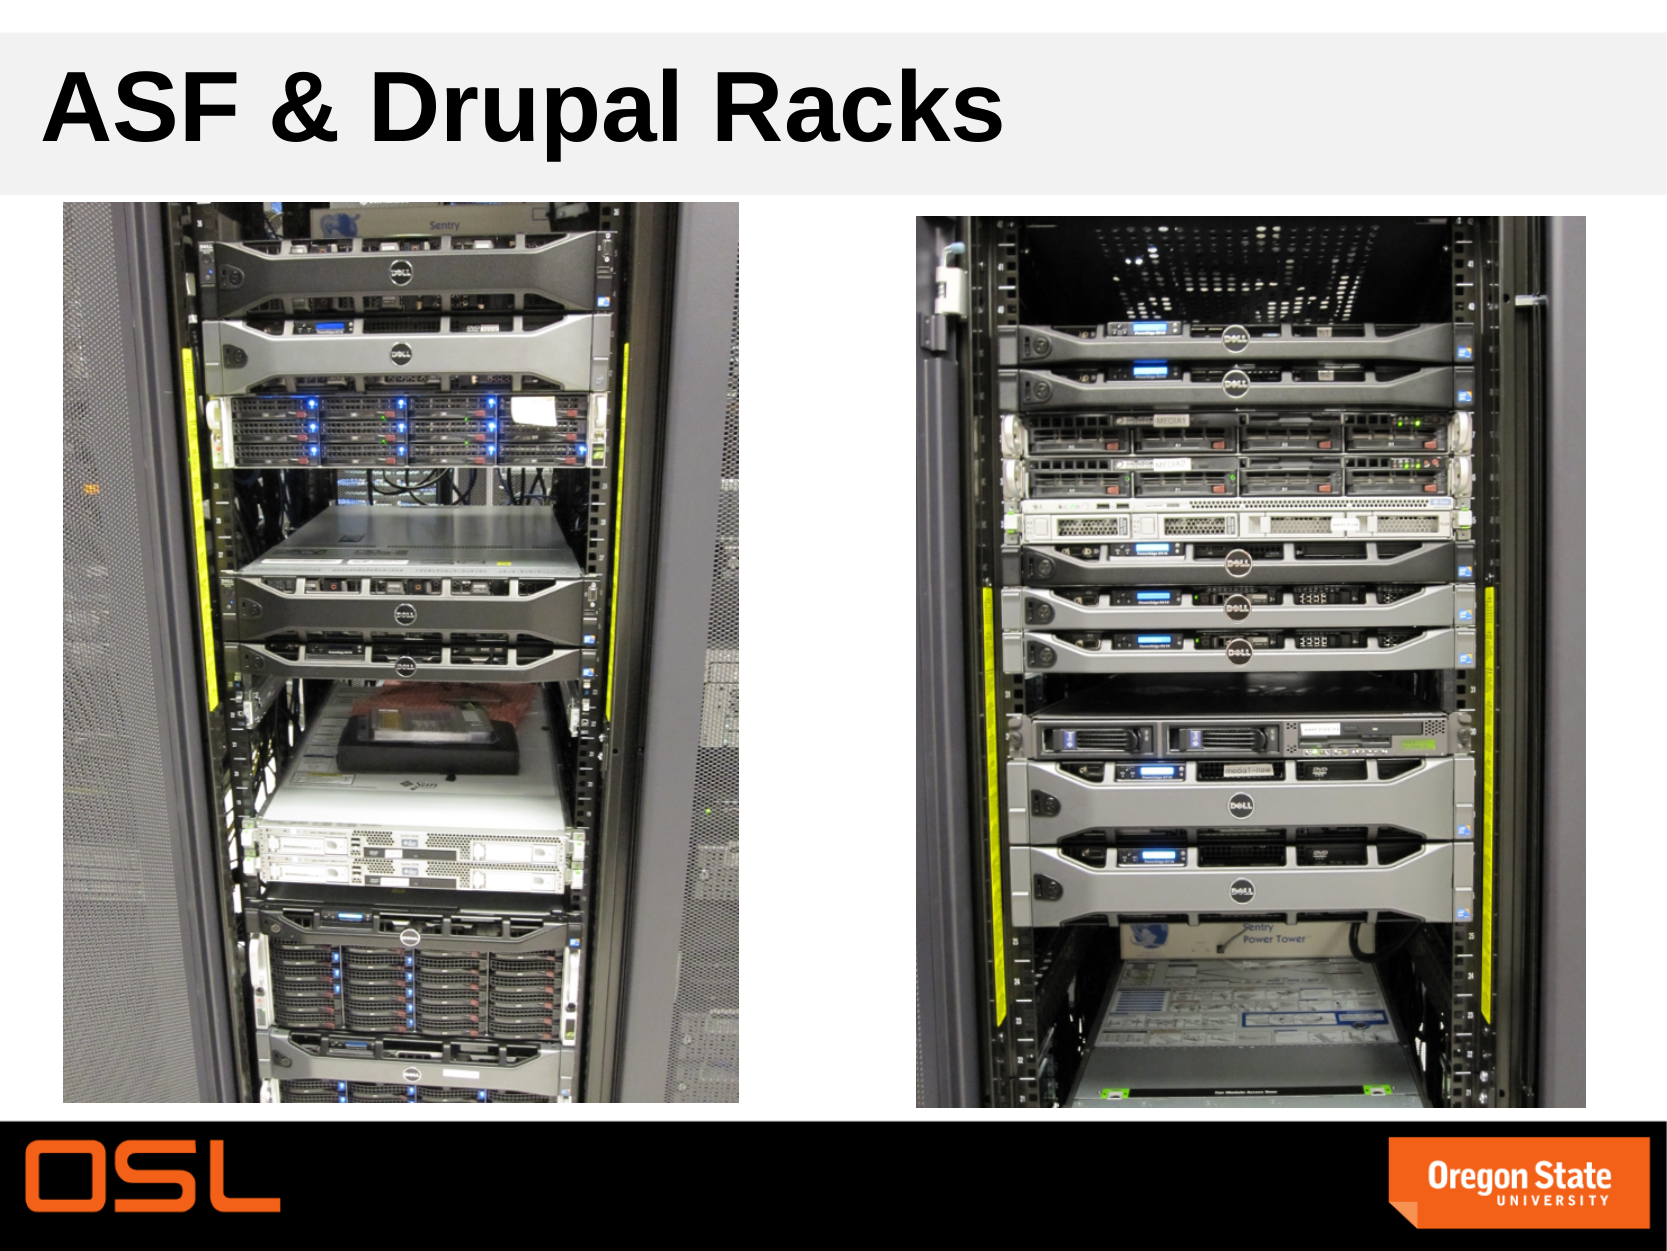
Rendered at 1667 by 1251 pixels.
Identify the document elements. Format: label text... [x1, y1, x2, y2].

title ASF & Drupal Racks [40, 50, 1627, 201]
picture [0, 0, 1667, 1251]
